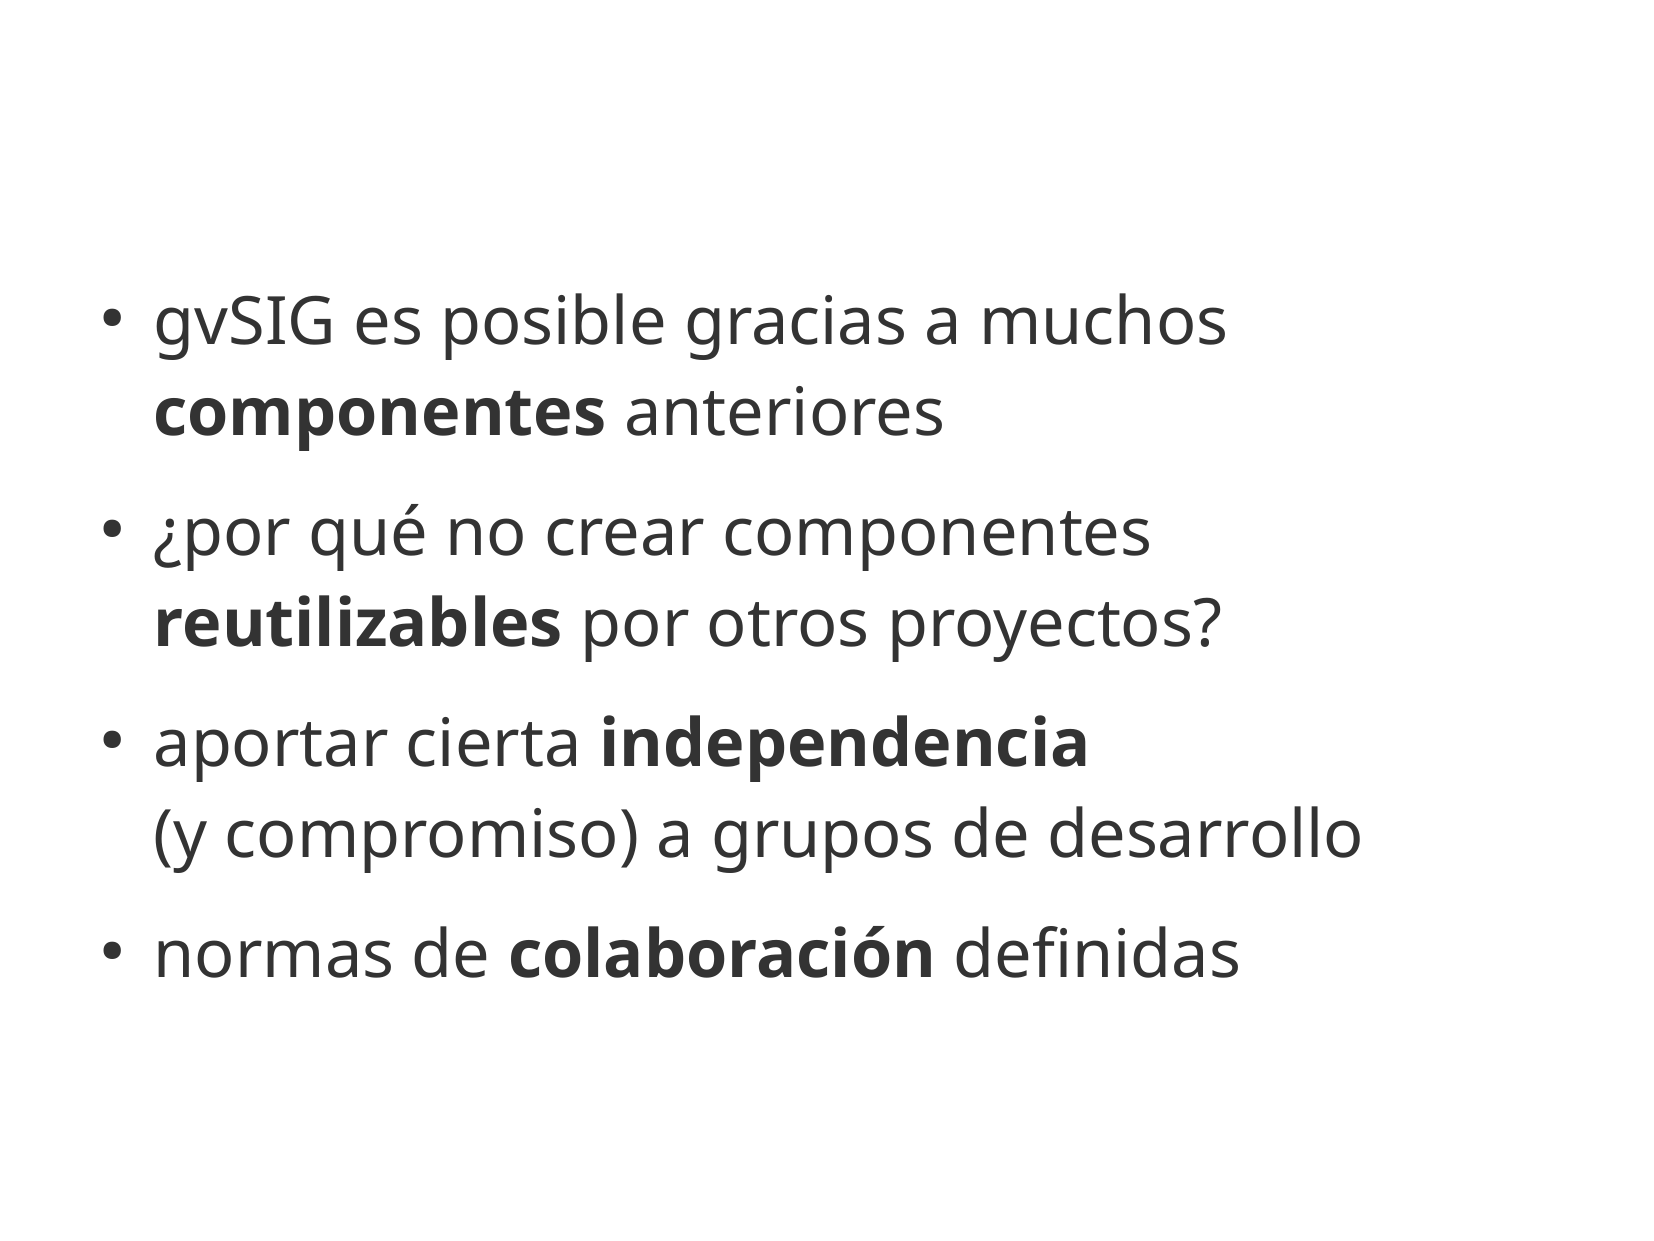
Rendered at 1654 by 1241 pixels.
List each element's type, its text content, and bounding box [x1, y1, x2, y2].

list gvSIG es posible gracias a muchos componentes anteriores ¿por qué no crear componentes reutilizables por otros proyectos? aportar cierta independencia (y compromiso) a grupos de desarrollo normas de colaboración definidas [82, 162, 1571, 1109]
